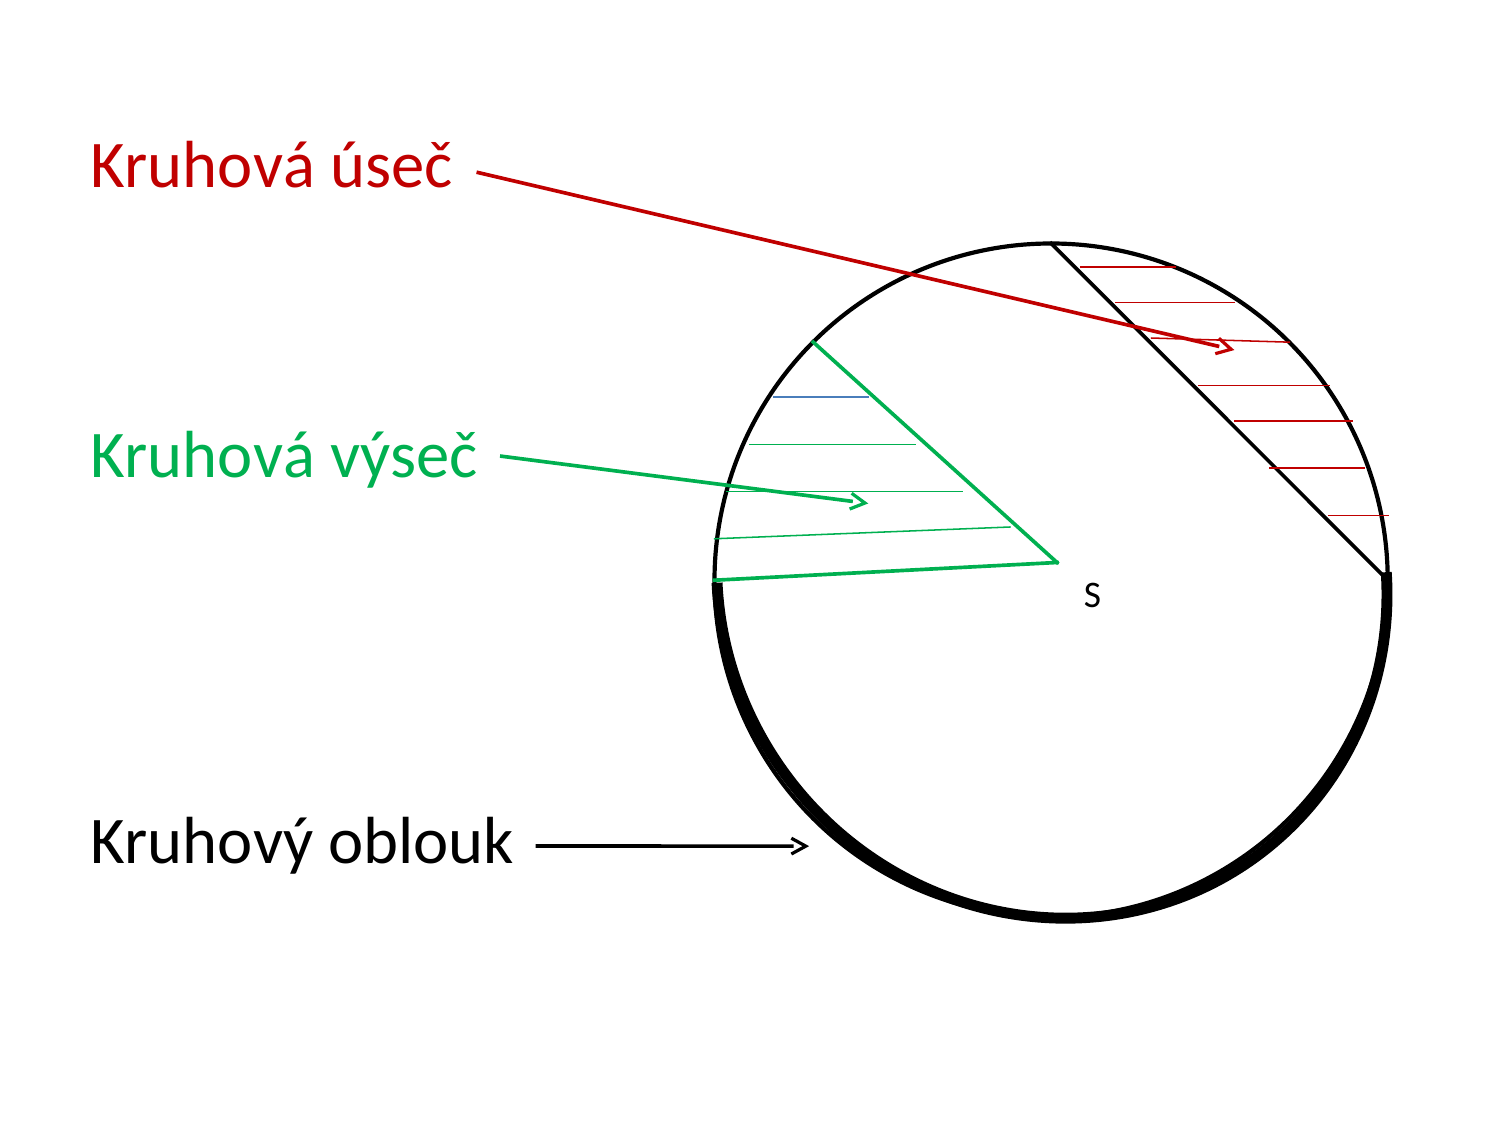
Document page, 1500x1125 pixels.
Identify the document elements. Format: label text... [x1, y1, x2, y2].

text_box S [1068, 562, 1211, 623]
list Kruhová úseč Kruhová výseč Kruhový oblouk [75, 113, 1426, 1006]
